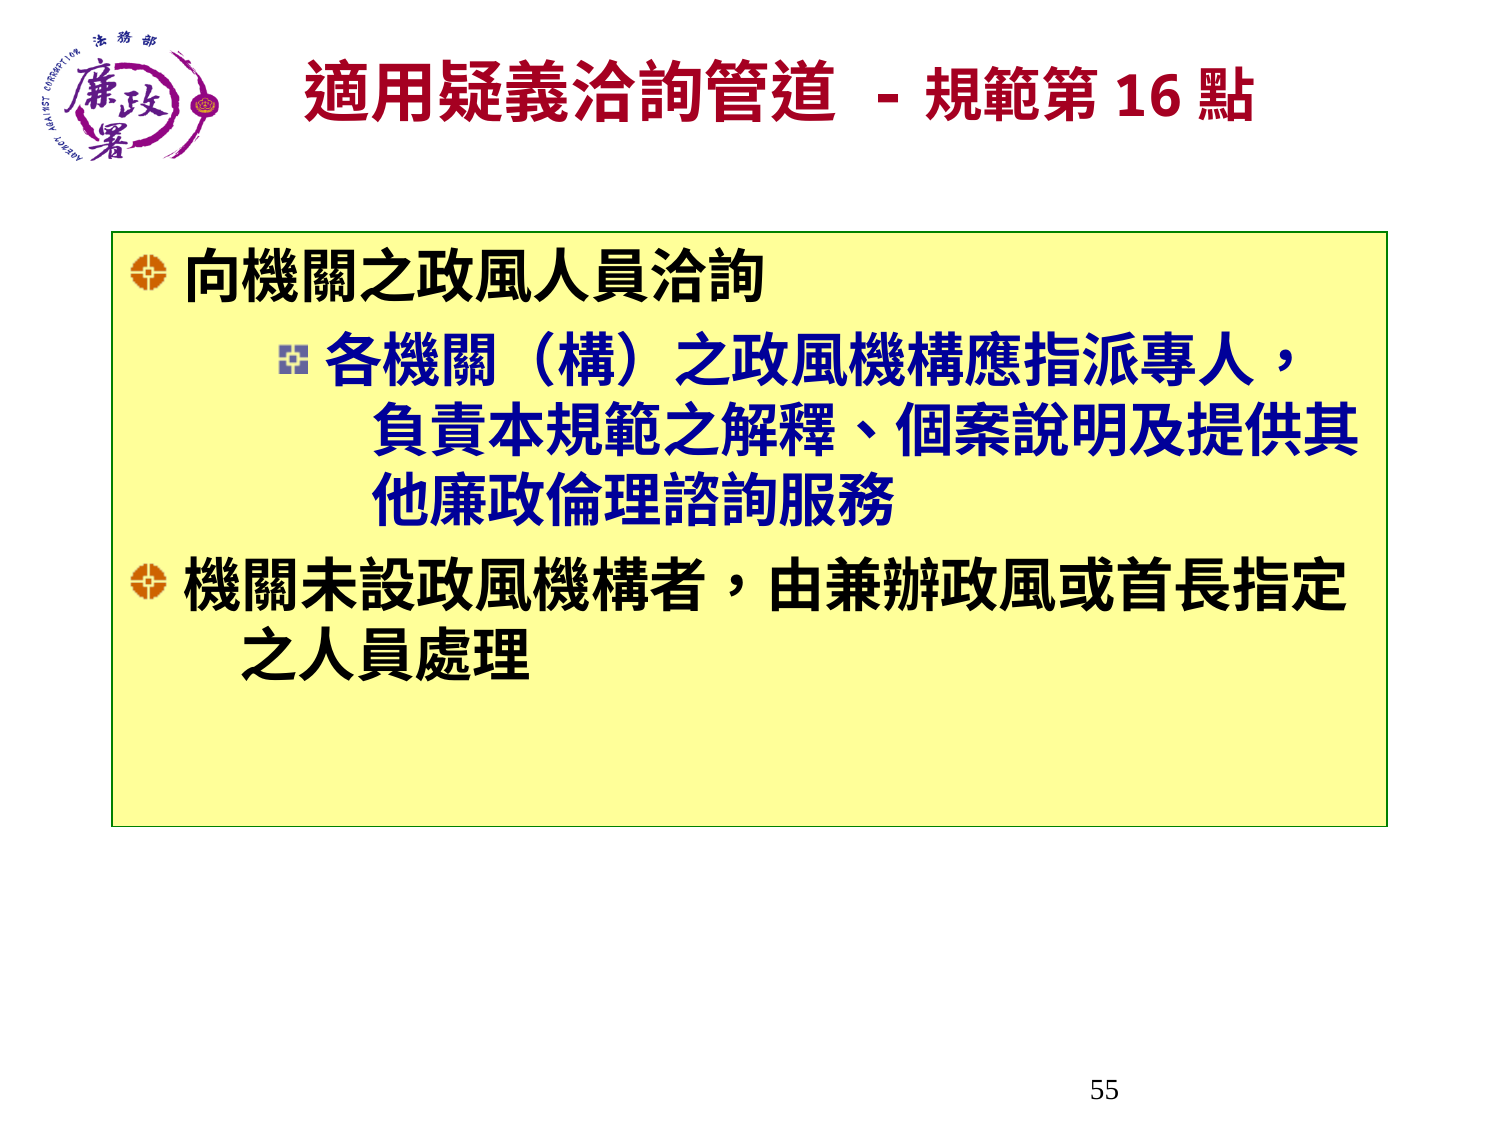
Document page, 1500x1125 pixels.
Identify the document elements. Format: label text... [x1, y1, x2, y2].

text_box 適用疑義洽詢管道 -規範第16點 [194, 42, 1365, 138]
list 向機關之政風人員洽詢 各機關（構）之政風機構應指派專人，負責本規範之解釋、個案說明及提供其他廉政倫理諮詢服務 機關未設政風機構者，由兼辦政風或首長指定之人員處理 [112, 231, 1388, 827]
text_box [1074, 1037, 1388, 1113]
